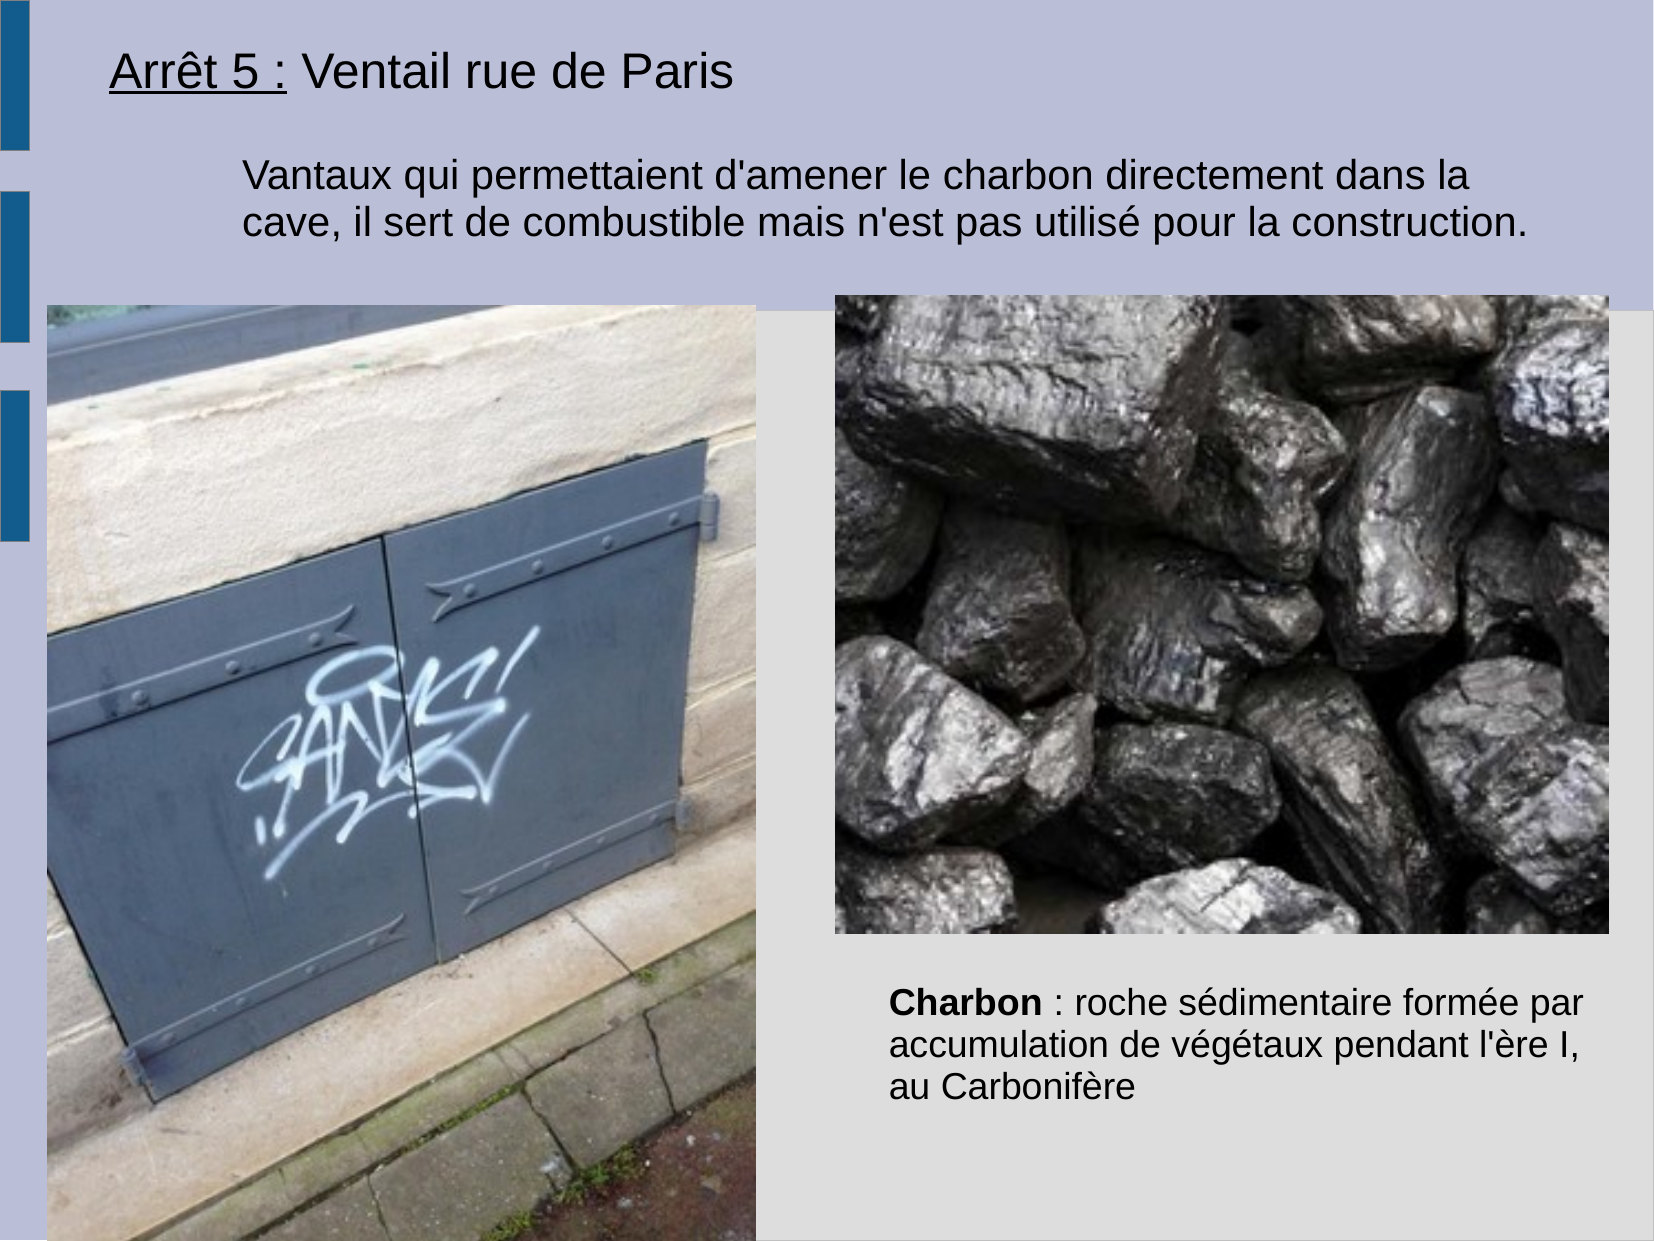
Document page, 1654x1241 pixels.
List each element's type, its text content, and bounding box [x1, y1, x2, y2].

text_box Arrêt 5 : Ventail rue de Paris [94, 35, 1536, 107]
text_box Vantaux qui permettaient d'amener le charbon directement dans la cave, il sert de combustible mais n'est pas utilisé pour la construction. [224, 141, 1595, 345]
picture [835, 295, 1609, 934]
text_box Charbon : roche sédimentaire formée par accumulation de végétaux pendant l'ère I, au Carbonifère [874, 974, 1630, 1117]
picture [47, 305, 756, 1241]
